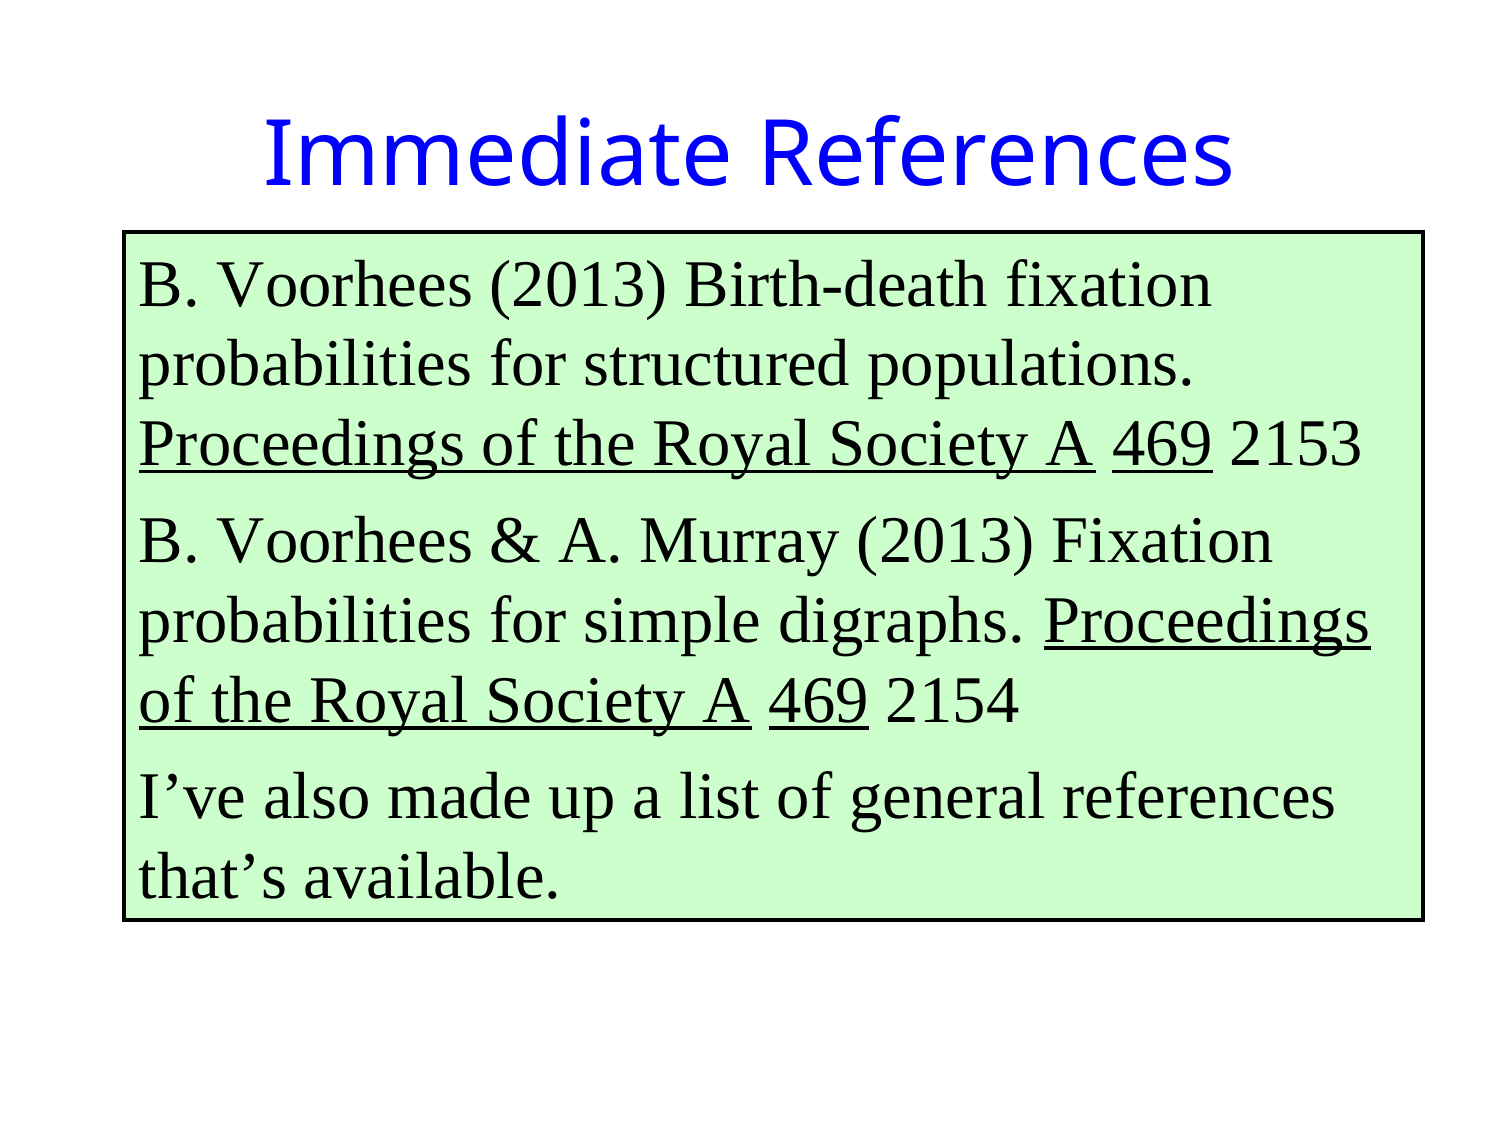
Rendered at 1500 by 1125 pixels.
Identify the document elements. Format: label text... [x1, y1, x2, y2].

list B. Voorhees (2013) Birth-death fixation probabilities for structured populations. Proceedings of the Royal Society A 469 2153 B. Voorhees & A. Murray (2013) Fixation probabilities for simple digraphs. Proceedings of the Royal Society A 469 2154 I’ve also made up a list of general references that’s available. [123, 231, 1423, 920]
title Immediate References [112, 54, 1388, 243]
